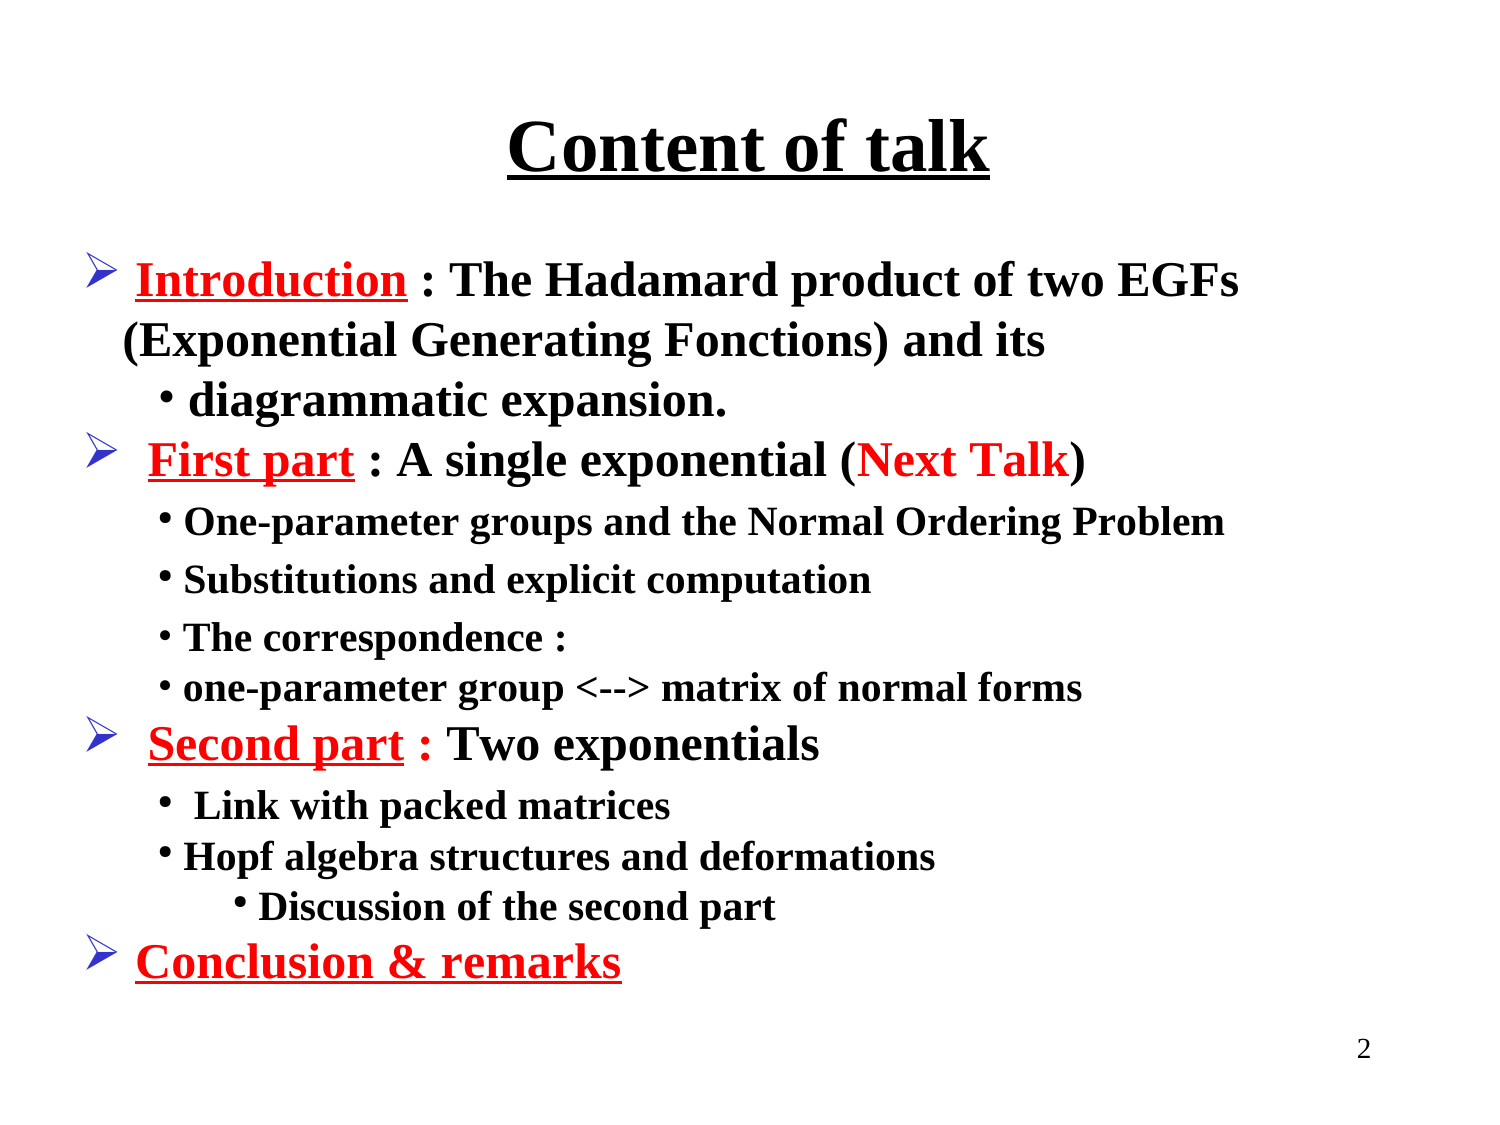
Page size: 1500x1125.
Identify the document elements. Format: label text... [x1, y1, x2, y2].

text_box Content of talk Introduction : The Hadamard product of two EGFs (Exponential Generating Fonctions)‏ and its diagrammatic expansion. First part : A single exponential (Next Talk) One-parameter groups and the Normal Ordering Problem Substitutions and explicit computation The correspondence : one-parameter group <--> matrix of normal forms Second part : Two exponentials Link with packed matrices Hopf algebra structures and deformations Discussion of the second part Conclusion & remarks [68, 88, 1430, 997]
